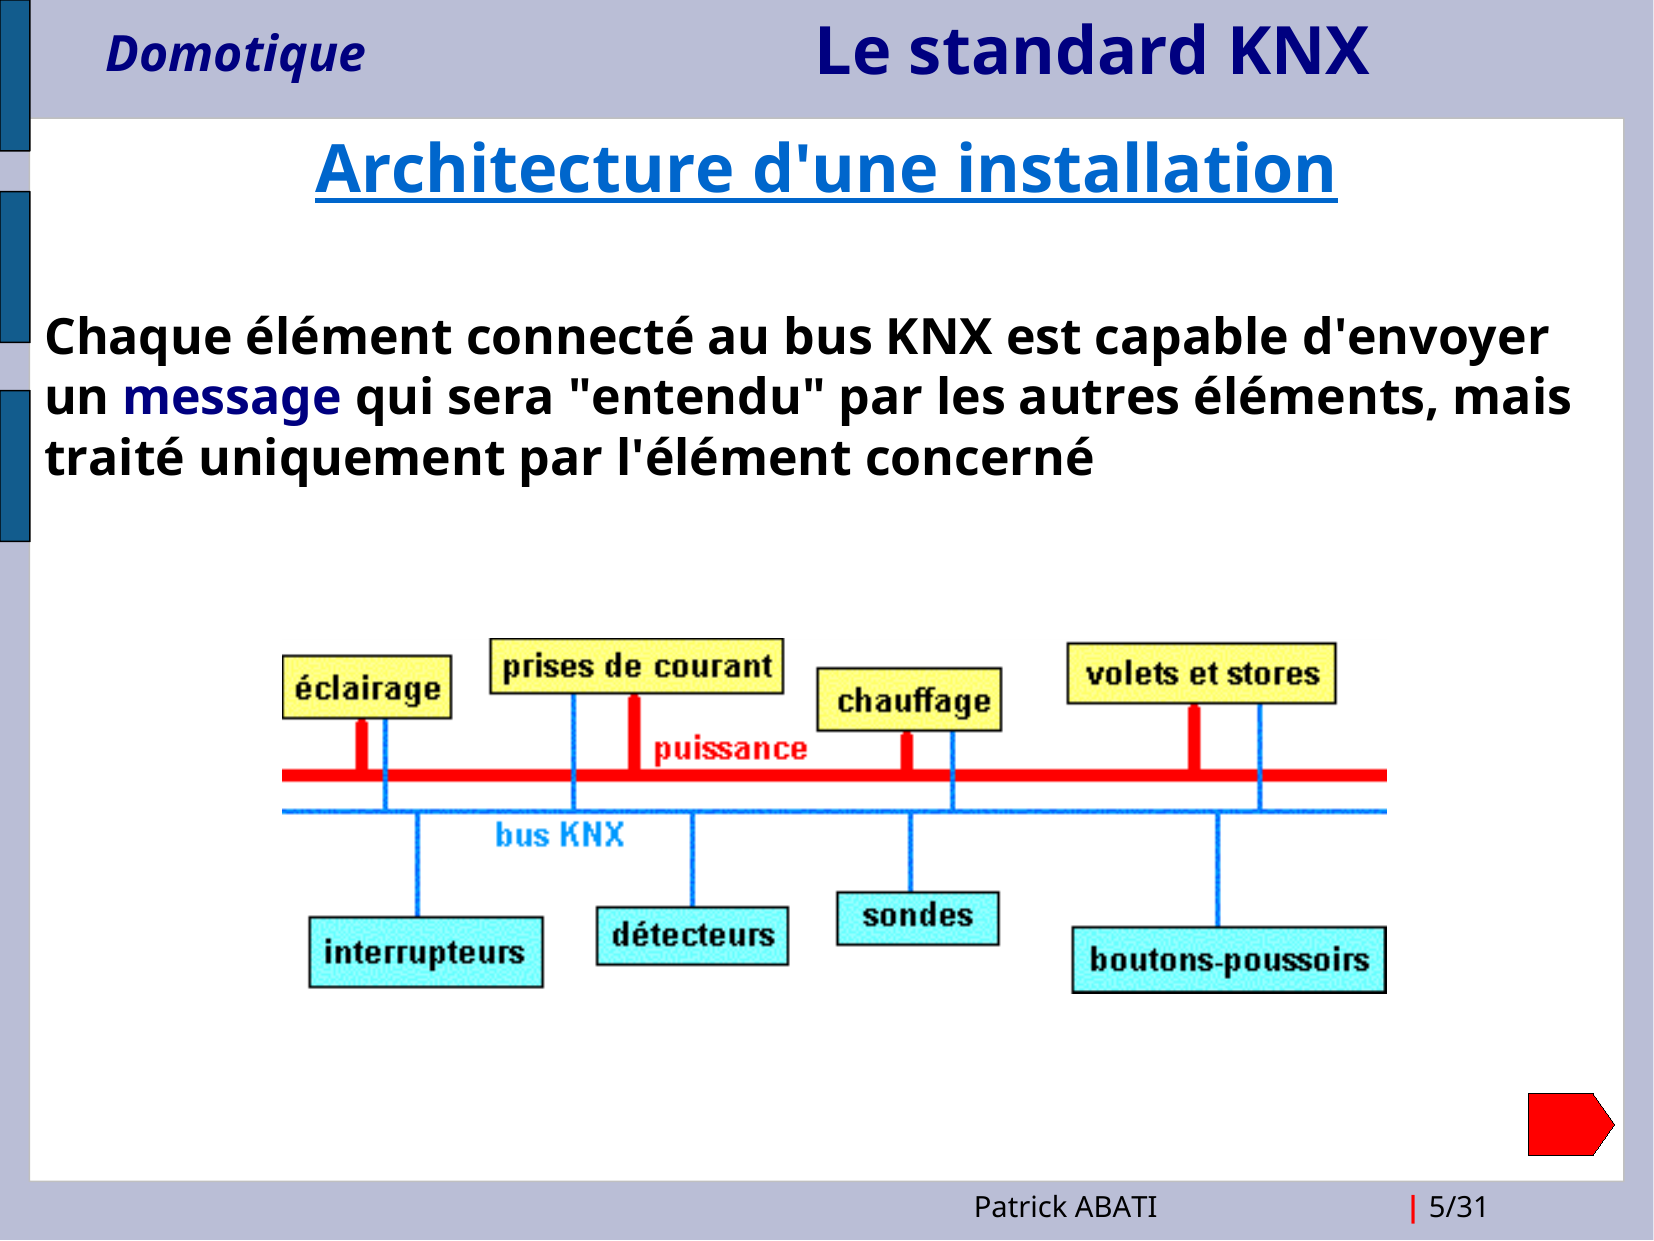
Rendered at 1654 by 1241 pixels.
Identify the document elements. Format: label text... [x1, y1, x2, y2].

text_box Architecture d'une installation [29, 118, 1624, 215]
text_box [1528, 1093, 1615, 1156]
text_box Chaque élément connecté au bus KNX est capable d'envoyer un message qui sera "entendu" par les autres éléments, mais traité uniquement par l'élément concerné [29, 236, 1624, 854]
picture [282, 854, 1387, 994]
